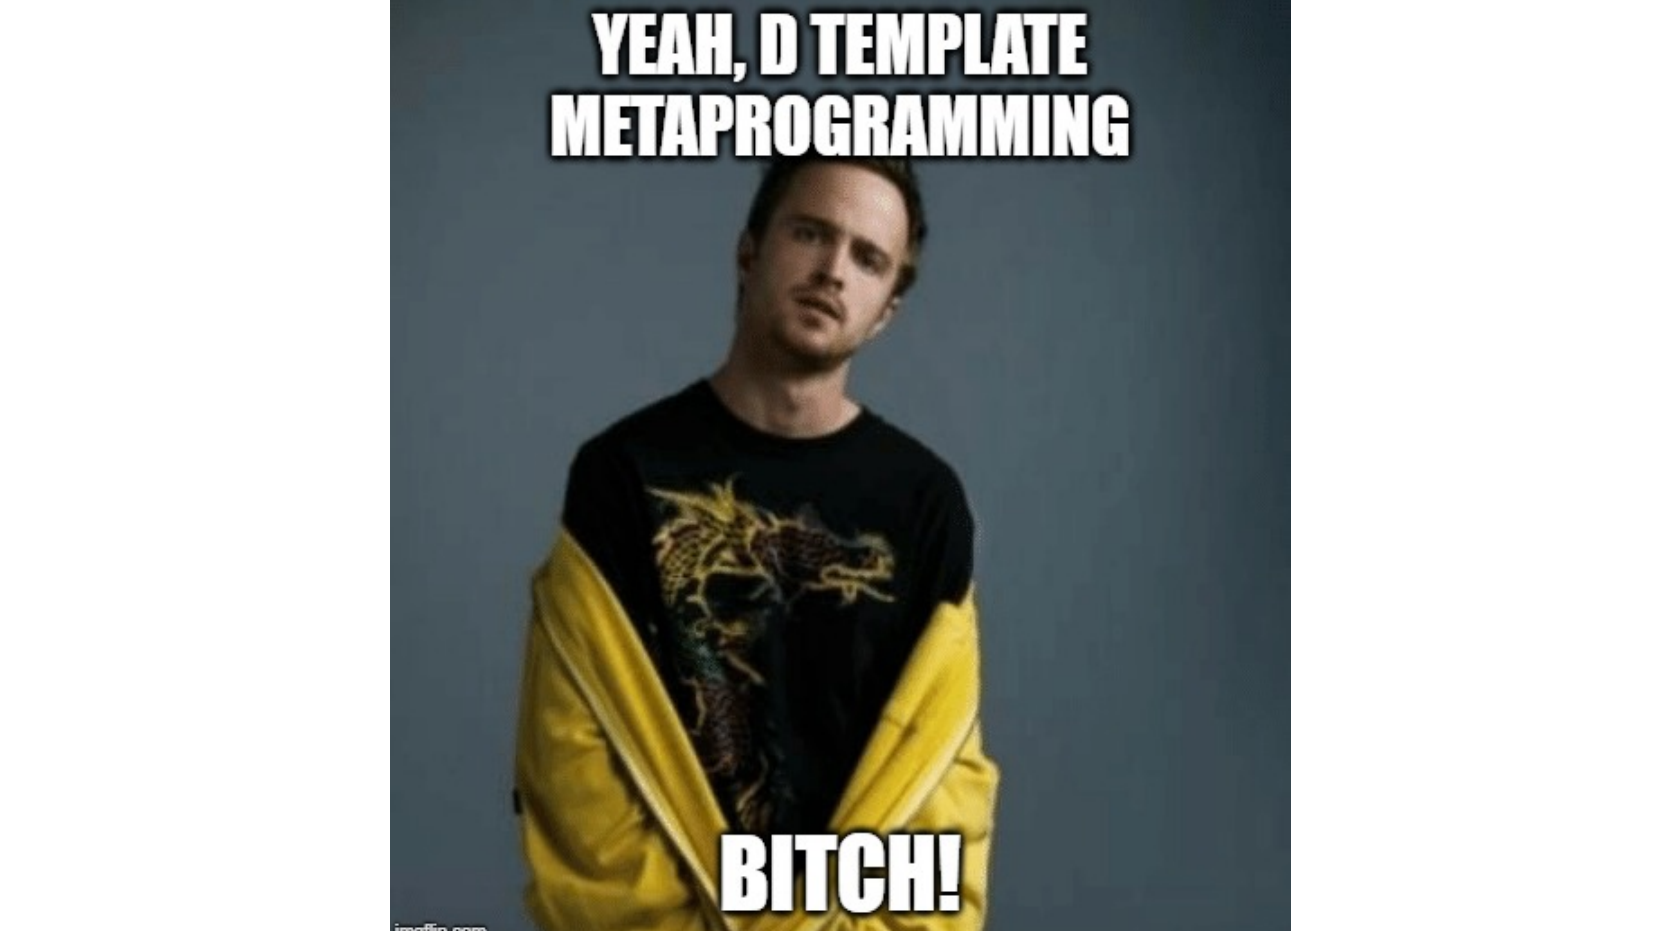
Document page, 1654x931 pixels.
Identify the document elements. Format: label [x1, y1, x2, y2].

picture [390, 0, 1291, 931]
